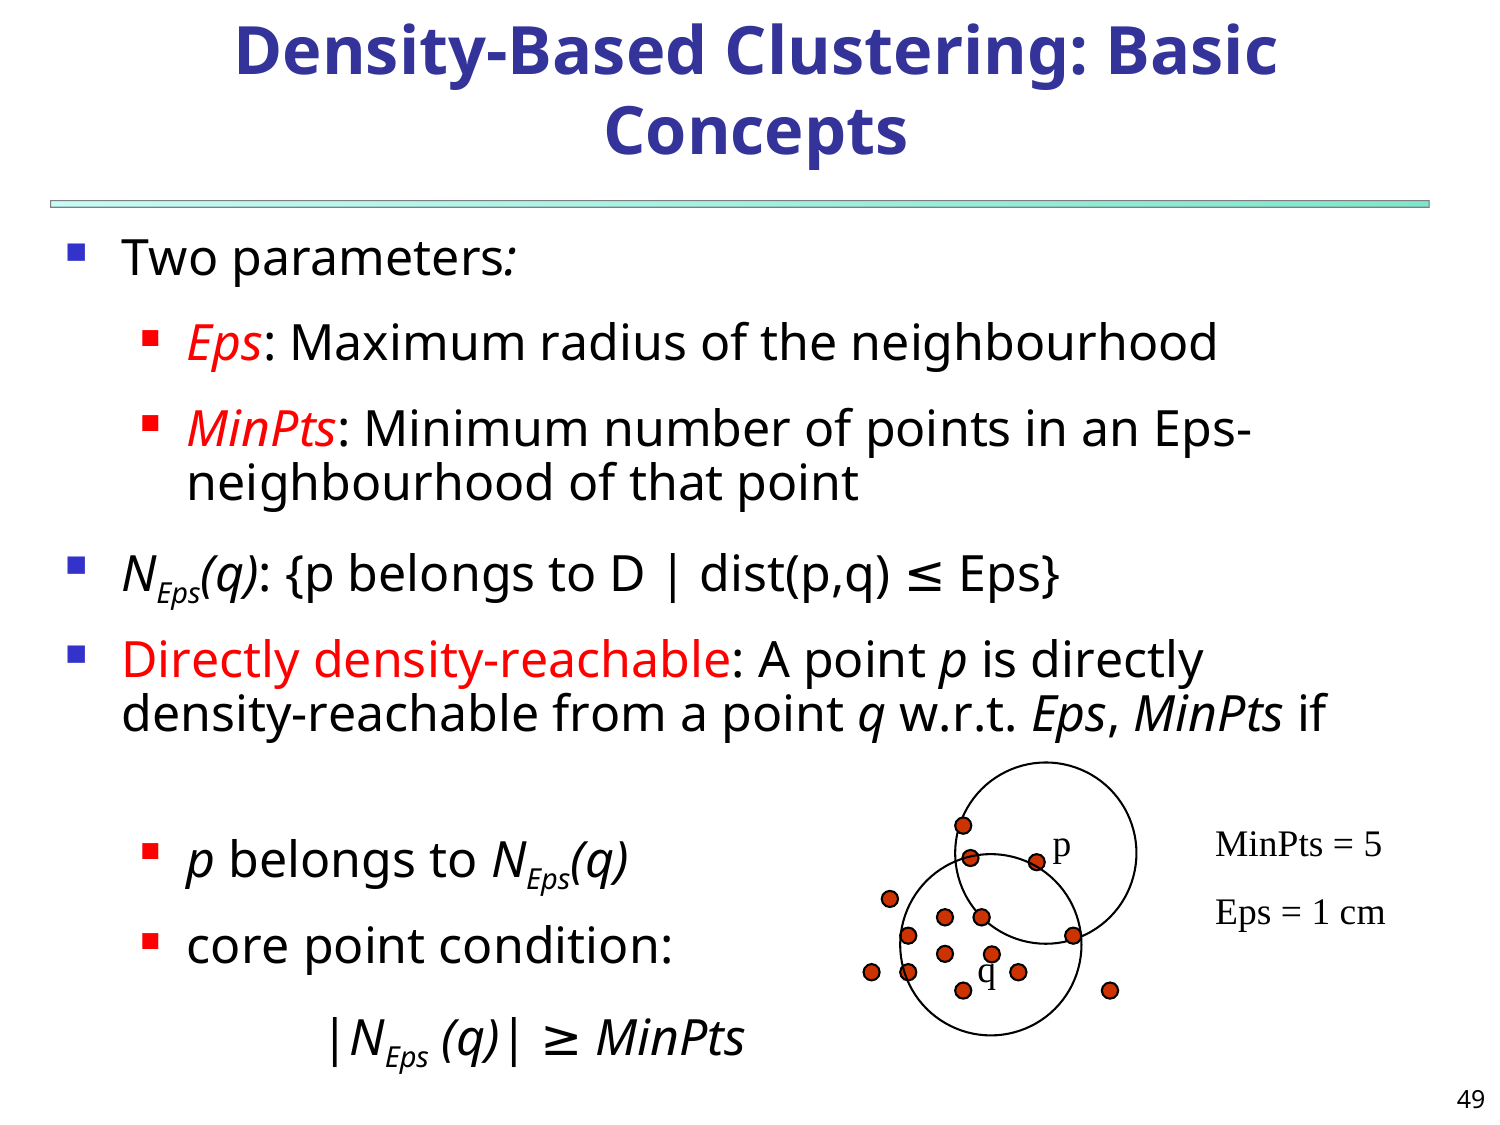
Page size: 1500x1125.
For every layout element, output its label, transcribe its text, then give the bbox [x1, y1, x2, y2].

text_box [983, 946, 1000, 963]
list Two parameters: Eps: Maximum radius of the neighbourhood MinPts: Minimum number of points in an Eps-neighbourhood of that point NEps(q): {p belongs to D | dist(p,q) ≤ Eps} Directly density-reachable: A point p is directly density-reachable from a point q w.r.t. Eps, MinPts if p belongs to NEps(q) core point condition: |NEps (q)| ≥ MinPts [49, 224, 1350, 1075]
text_box [962, 849, 978, 857]
text_box [955, 982, 966, 999]
text_box [936, 909, 954, 926]
text_box [881, 890, 899, 908]
text_box [962, 857, 979, 867]
text_box [936, 945, 954, 962]
text_box [1101, 982, 1119, 999]
text_box [904, 964, 917, 981]
text_box MinPts = 5 Eps = 1 cm [1200, 811, 1500, 940]
text_box p [1037, 811, 1101, 872]
text_box [863, 964, 880, 981]
text_box [1065, 927, 1080, 944]
text_box [1028, 854, 1037, 864]
title Density-Based Clustering: Basic Concepts [62, 0, 1450, 175]
text_box [900, 968, 905, 980]
text_box [973, 909, 990, 926]
text_box [902, 927, 917, 944]
text_box q [962, 937, 1025, 998]
text_box 18 [1187, 1062, 1500, 1125]
text_box [955, 817, 972, 834]
text_box [1029, 865, 1037, 871]
